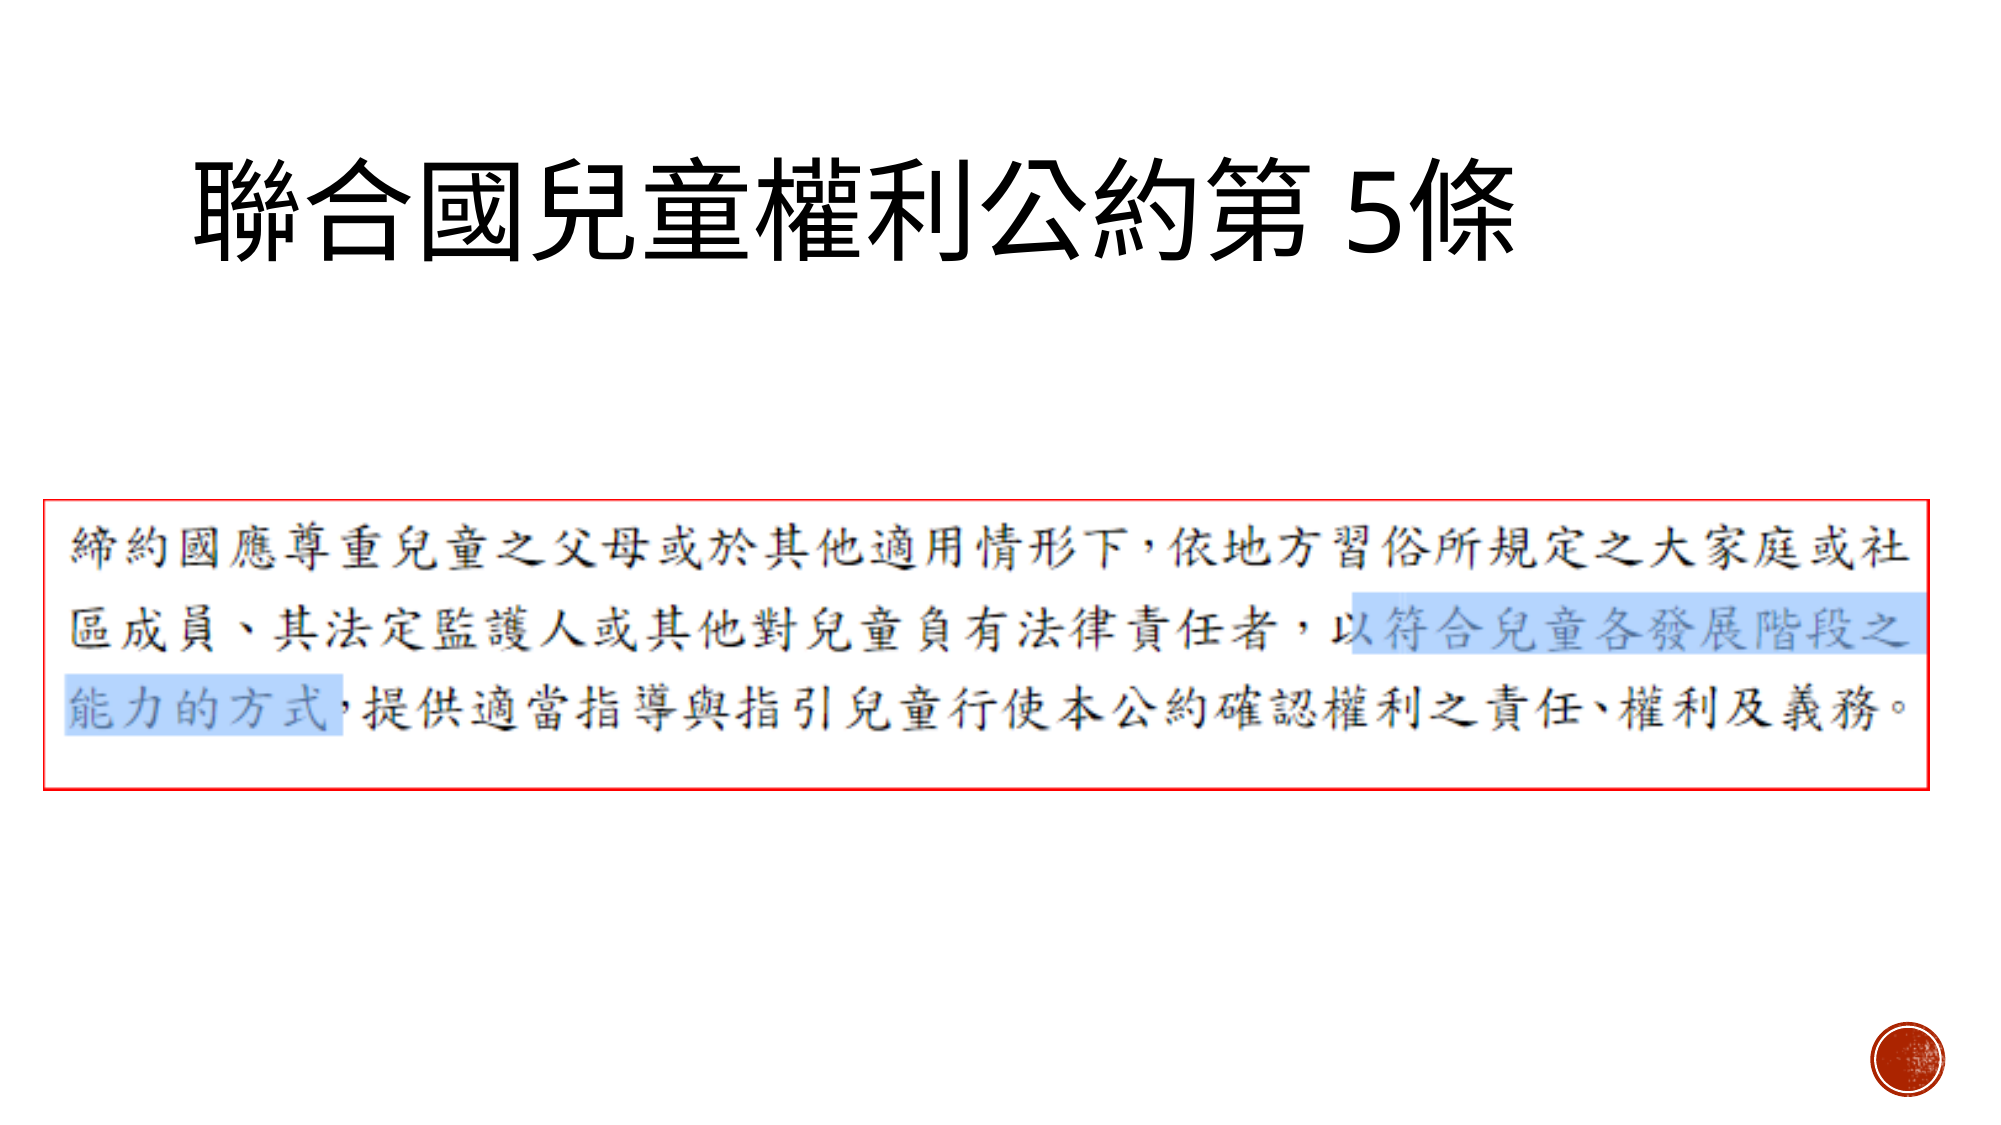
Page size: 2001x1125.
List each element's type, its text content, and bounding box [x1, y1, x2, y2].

picture [43, 500, 1930, 791]
title 聯合國兒童權利公約第5條 [175, 79, 1826, 344]
